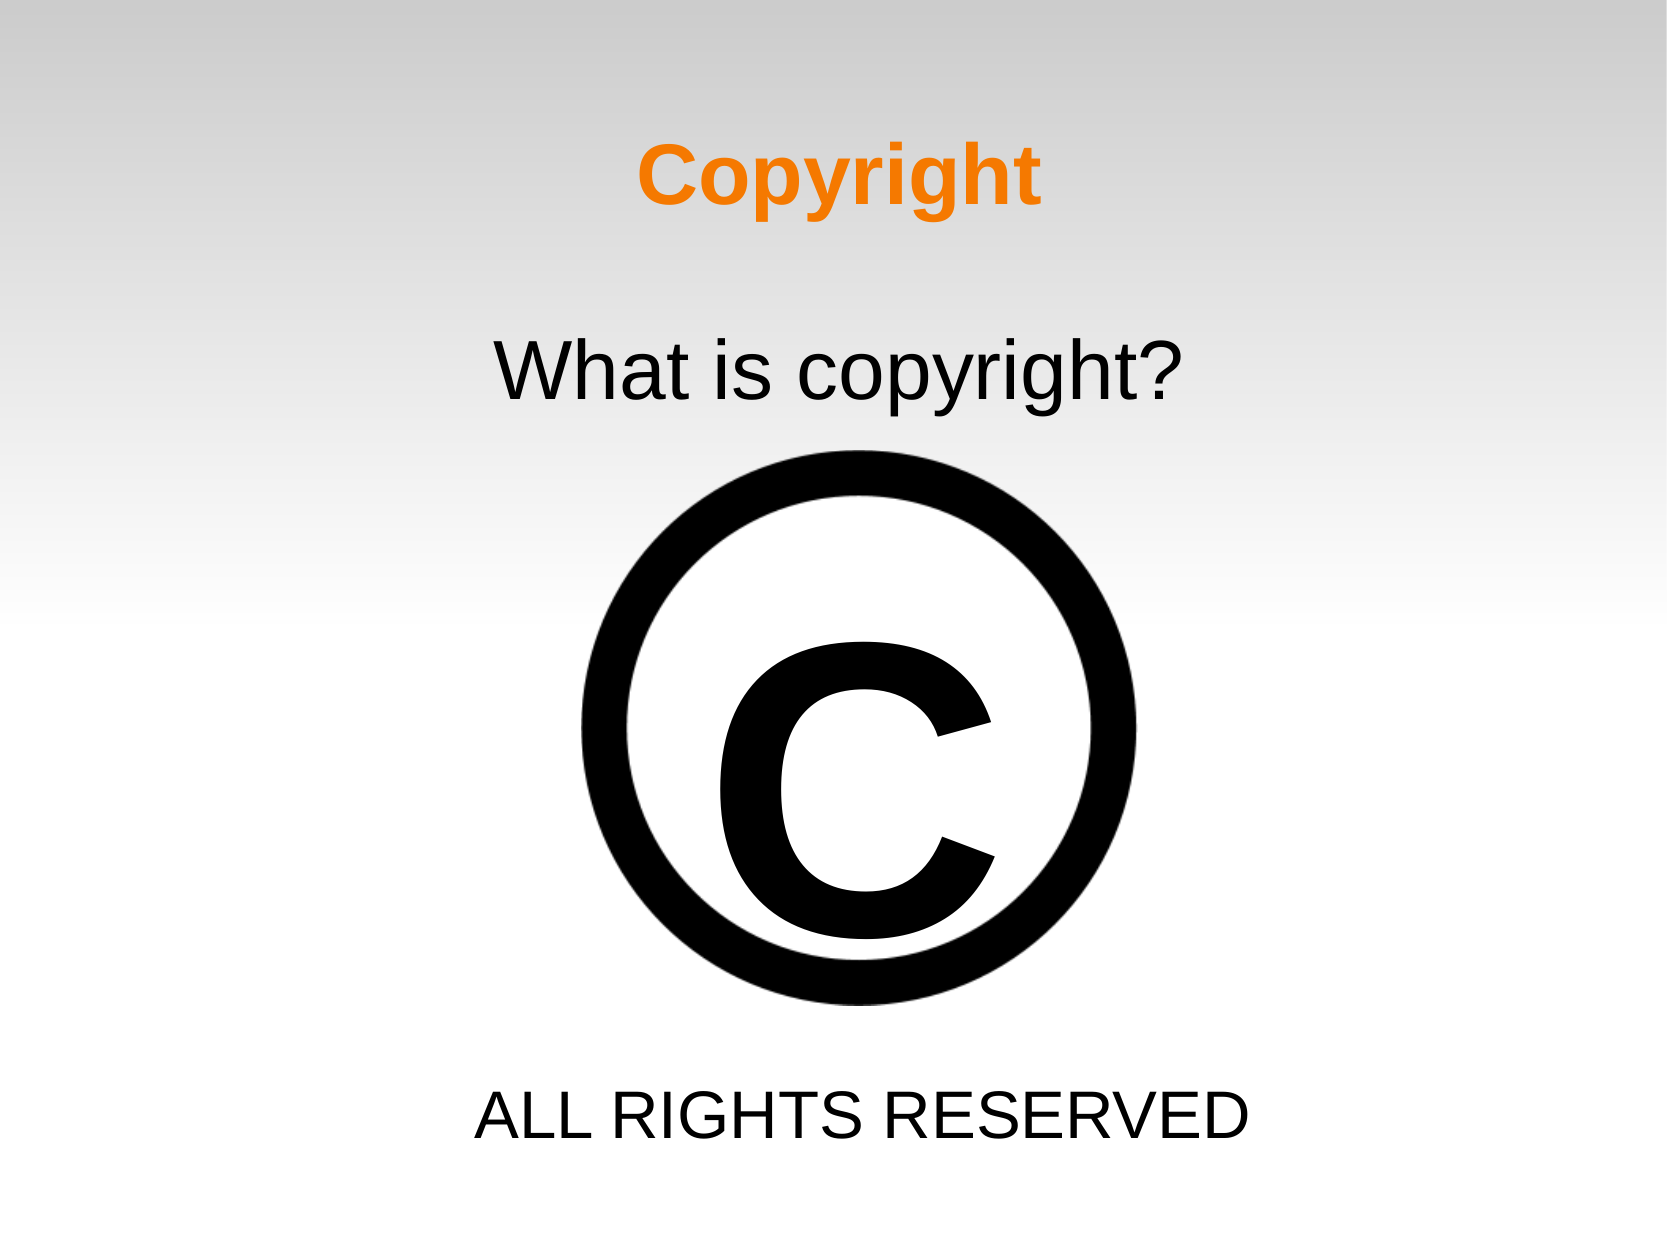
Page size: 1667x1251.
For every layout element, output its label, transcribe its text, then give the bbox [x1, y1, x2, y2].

text_box C [697, 453, 941, 907]
text_box ALL RIGHTS RESERVED [468, 1055, 1321, 1139]
list What is copyright? [83, 298, 1596, 1130]
picture [0, 0, 1667, 1250]
text_box C [781, 689, 941, 892]
title Copyright [83, 51, 1596, 272]
